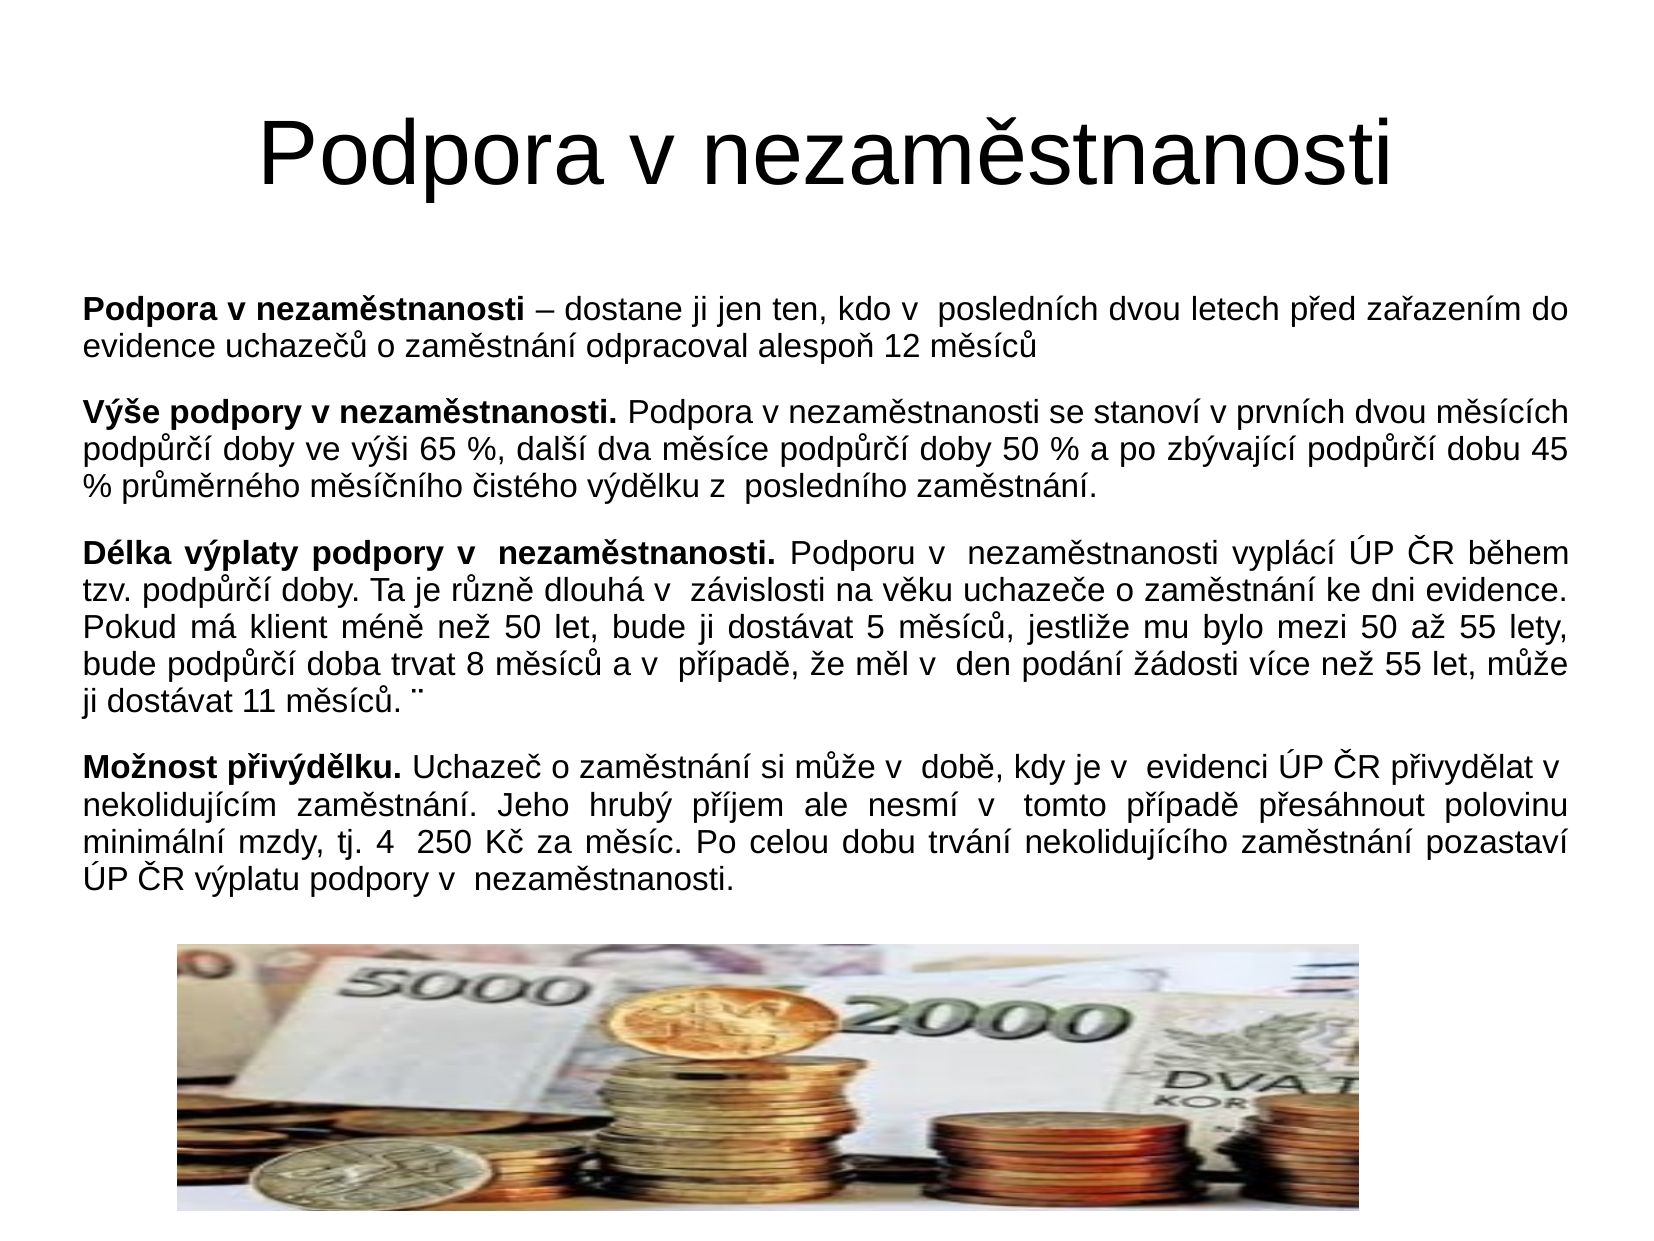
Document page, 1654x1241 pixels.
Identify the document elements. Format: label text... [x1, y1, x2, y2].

picture [177, 944, 1359, 1211]
title Podpora v nezaměstnanosti [82, 49, 1571, 257]
list Podpora v nezaměstnanosti – dostane ji jen ten, kdo v posledních dvou letech před zařazením do evidence uchazečů o zaměstnání odpracoval alespoň 12 měsíců Výše podpory v nezaměstnanosti. Podpora v nezaměstnanosti se stanoví v prvních dvou měsících podpůrčí doby ve výši 65 %, další dva měsíce podpůrčí doby 50 % a po zbývající podpůrčí dobu 45 % průměrného měsíčního čistého výdělku z posledního zaměstnání. Délka výplaty podpory v nezaměstnanosti. Podporu v nezaměstnanosti vyplácí ÚP ČR během tzv. podpůrčí doby. Ta je různě dlouhá v závislosti na věku uchazeče o zaměstnání ke dni evidence. Pokud má klient méně než 50 let, bude ji dostávat 5 měsíců, jestliže mu bylo mezi 50 až 55 lety, bude podpůrčí doba trvat 8 měsíců a v případě, že měl v den podání žádosti více než 55 let, může ji dostávat 11 měsíců. ¨ Možnost přivýdělku. Uchazeč o zaměstnání si může v době, kdy je v evidenci ÚP ČR přivydělat v nekolidujícím zaměstnání. Jeho hrubý příjem ale nesmí v tomto případě přesáhnout polovinu minimální mzdy, tj. 4 250 Kč za měsíc. Po celou dobu trvání nekolidujícího zaměstnání pozastaví ÚP ČR výplatu podpory v nezaměstnanosti. [82, 290, 1571, 906]
